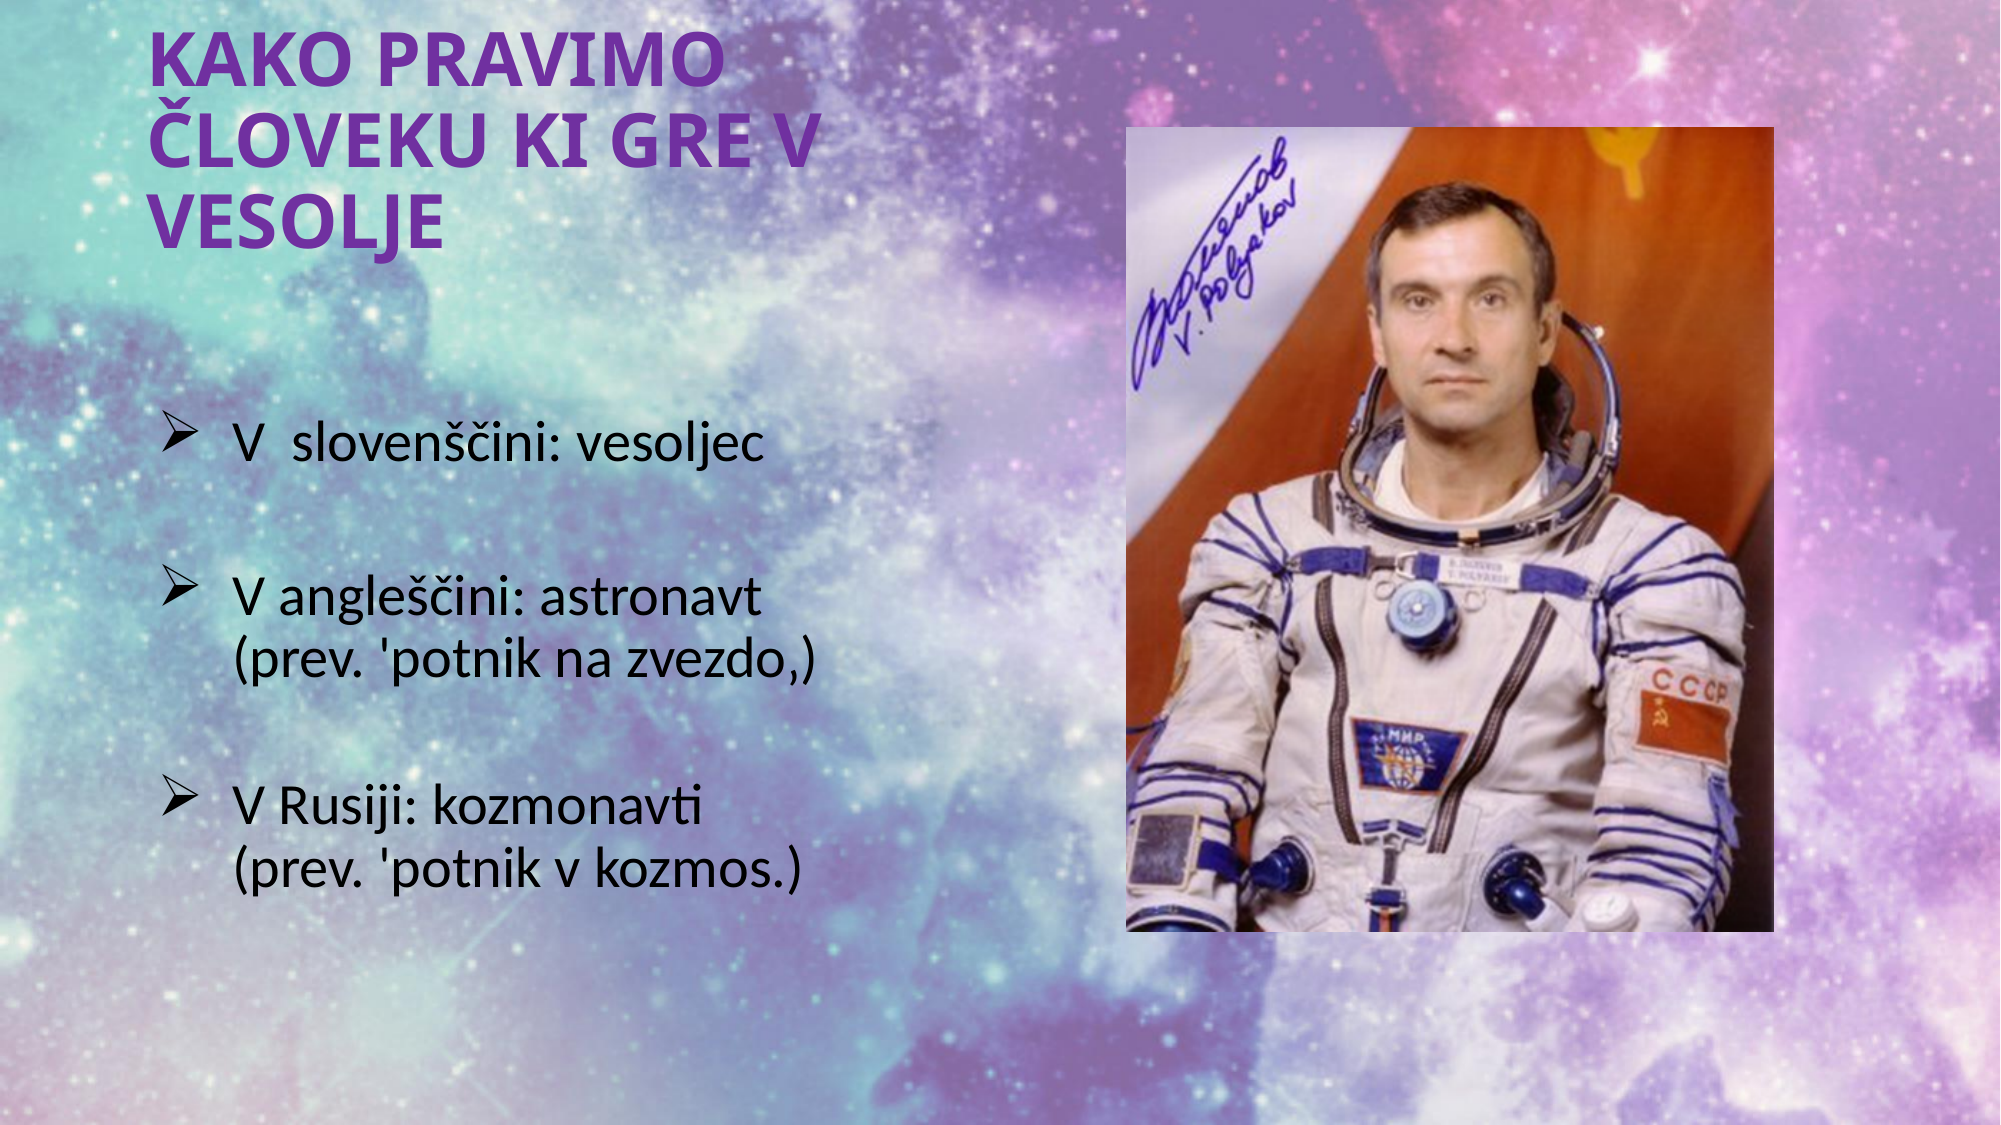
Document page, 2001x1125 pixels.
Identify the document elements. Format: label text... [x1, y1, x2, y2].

title KAKO PRAVIMO ČLOVEKU KI GRE V VESOLJE [130, 65, 980, 273]
list V slovenščini: vesoljec V angleščini: astronavt (prev. 'potnik na zvezdo‚) V Rusiji: kozmonavti (prev. 'potnik v kozmos.) [142, 403, 957, 1029]
picture [0, 0, 2001, 1125]
